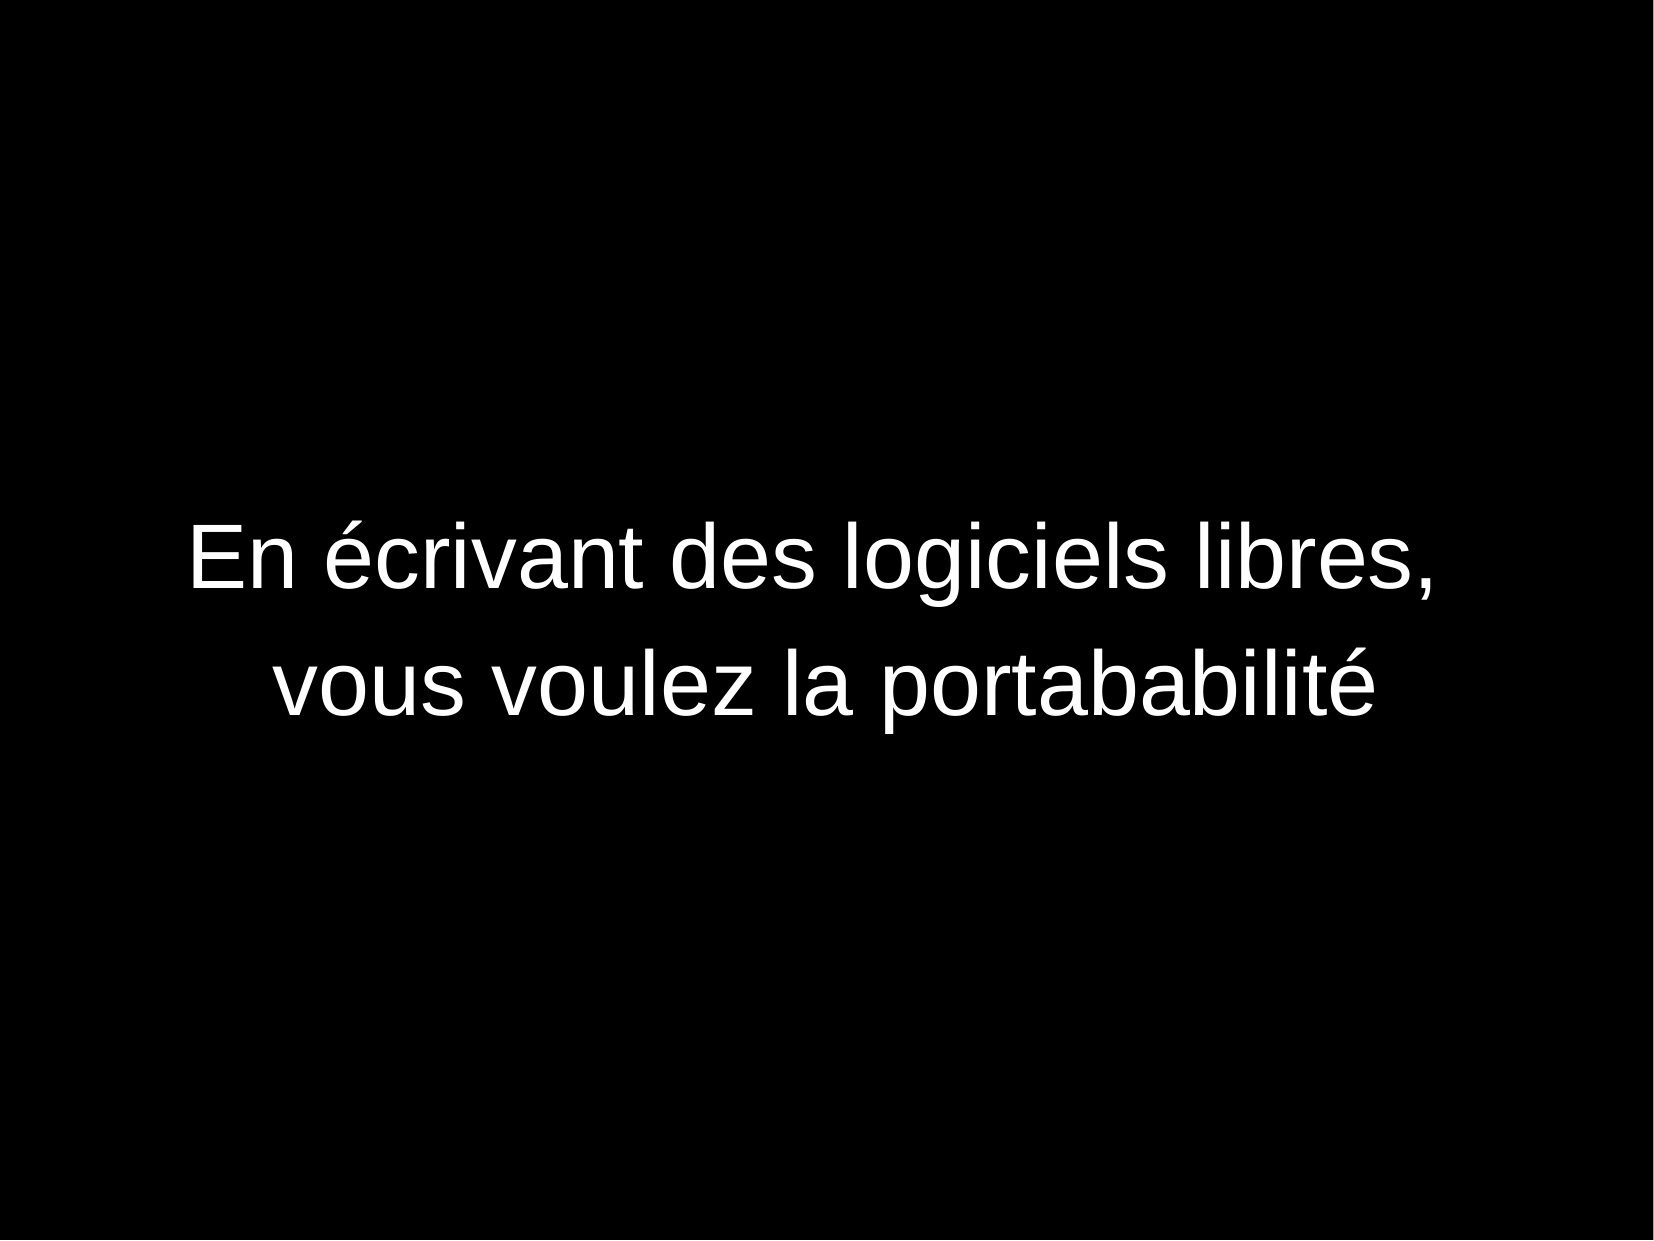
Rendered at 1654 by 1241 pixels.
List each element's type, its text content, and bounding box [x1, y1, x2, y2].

text_box En écrivant des logiciels libres, vous voulez la portababilité [88, 497, 1565, 743]
